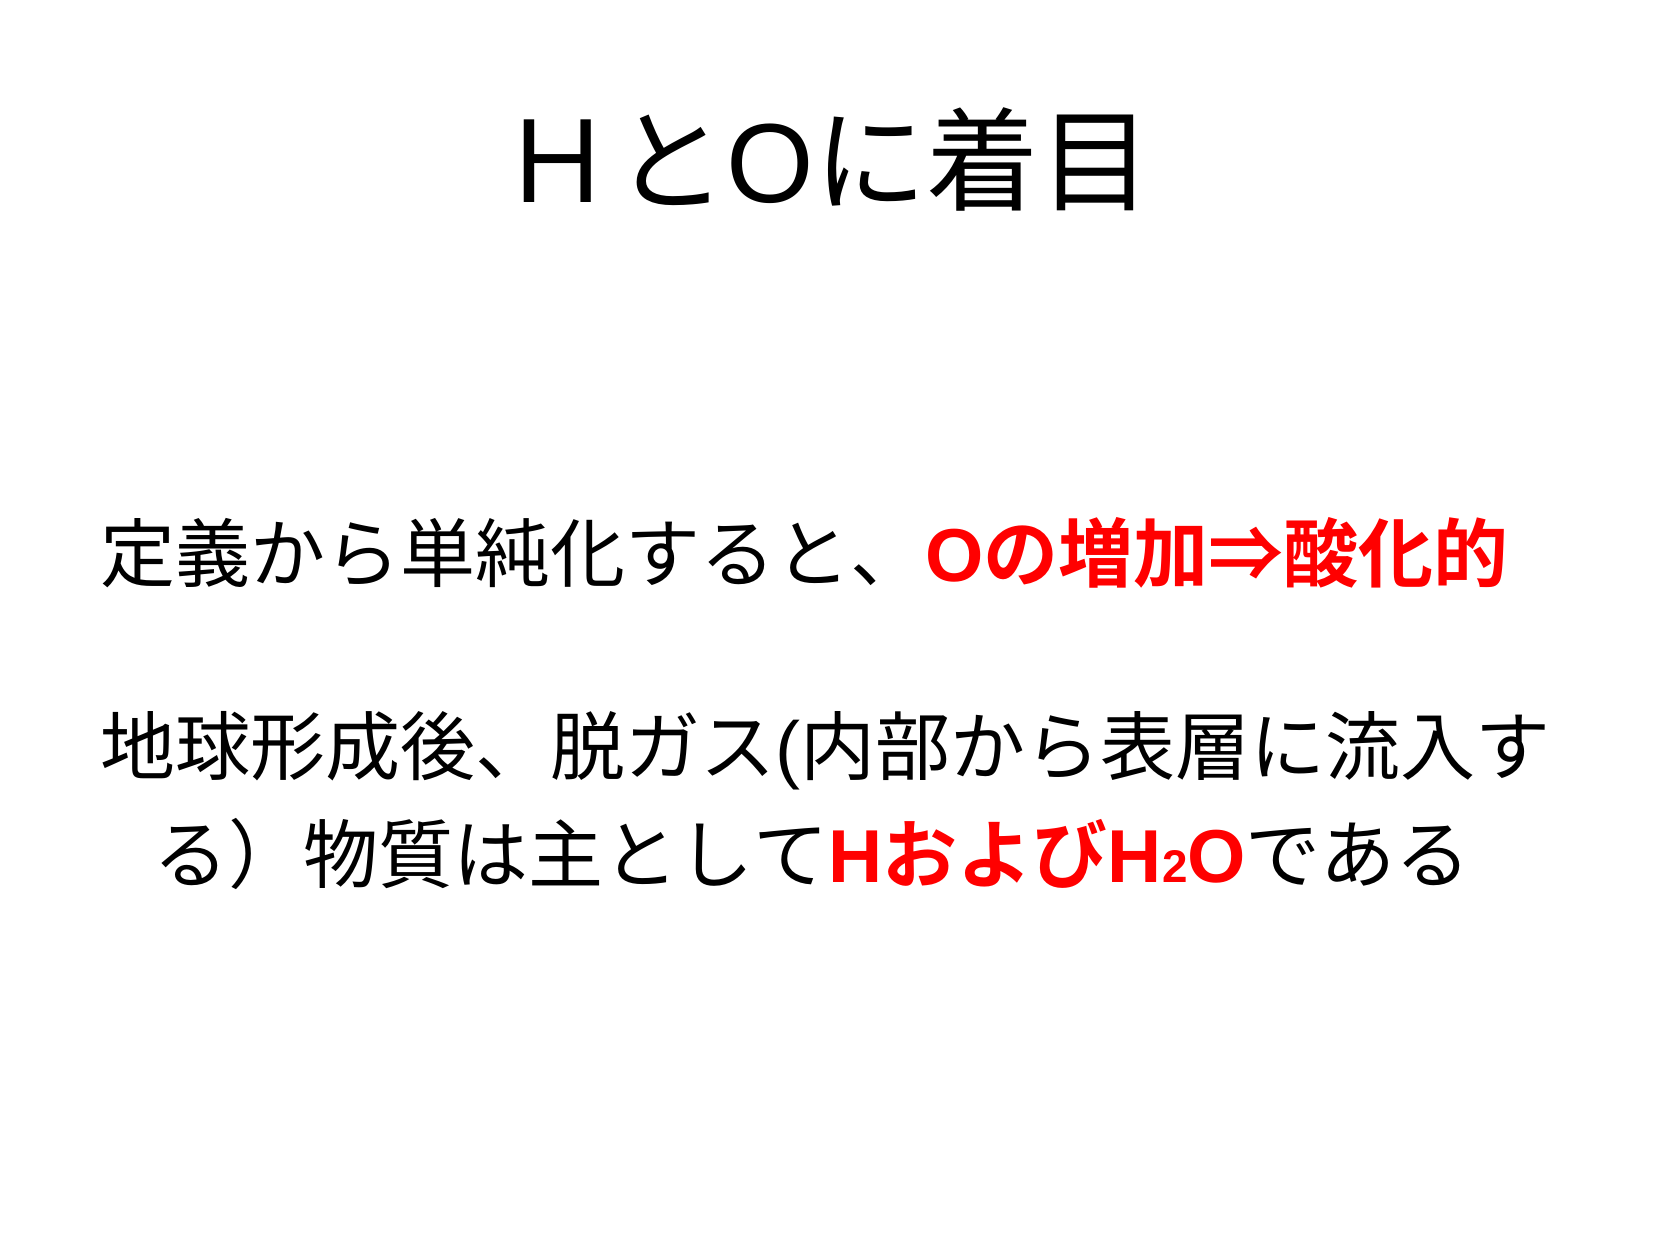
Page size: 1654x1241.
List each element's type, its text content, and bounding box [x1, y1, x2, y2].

title ＨとOに着目 [82, 49, 1571, 257]
subtitle 定義から単純化すると、Oの増加⇒酸化的 地球形成後、脱ガス(内部から表層に流入する）物質は主としてHおよびH2Oである [82, 290, 1571, 1109]
